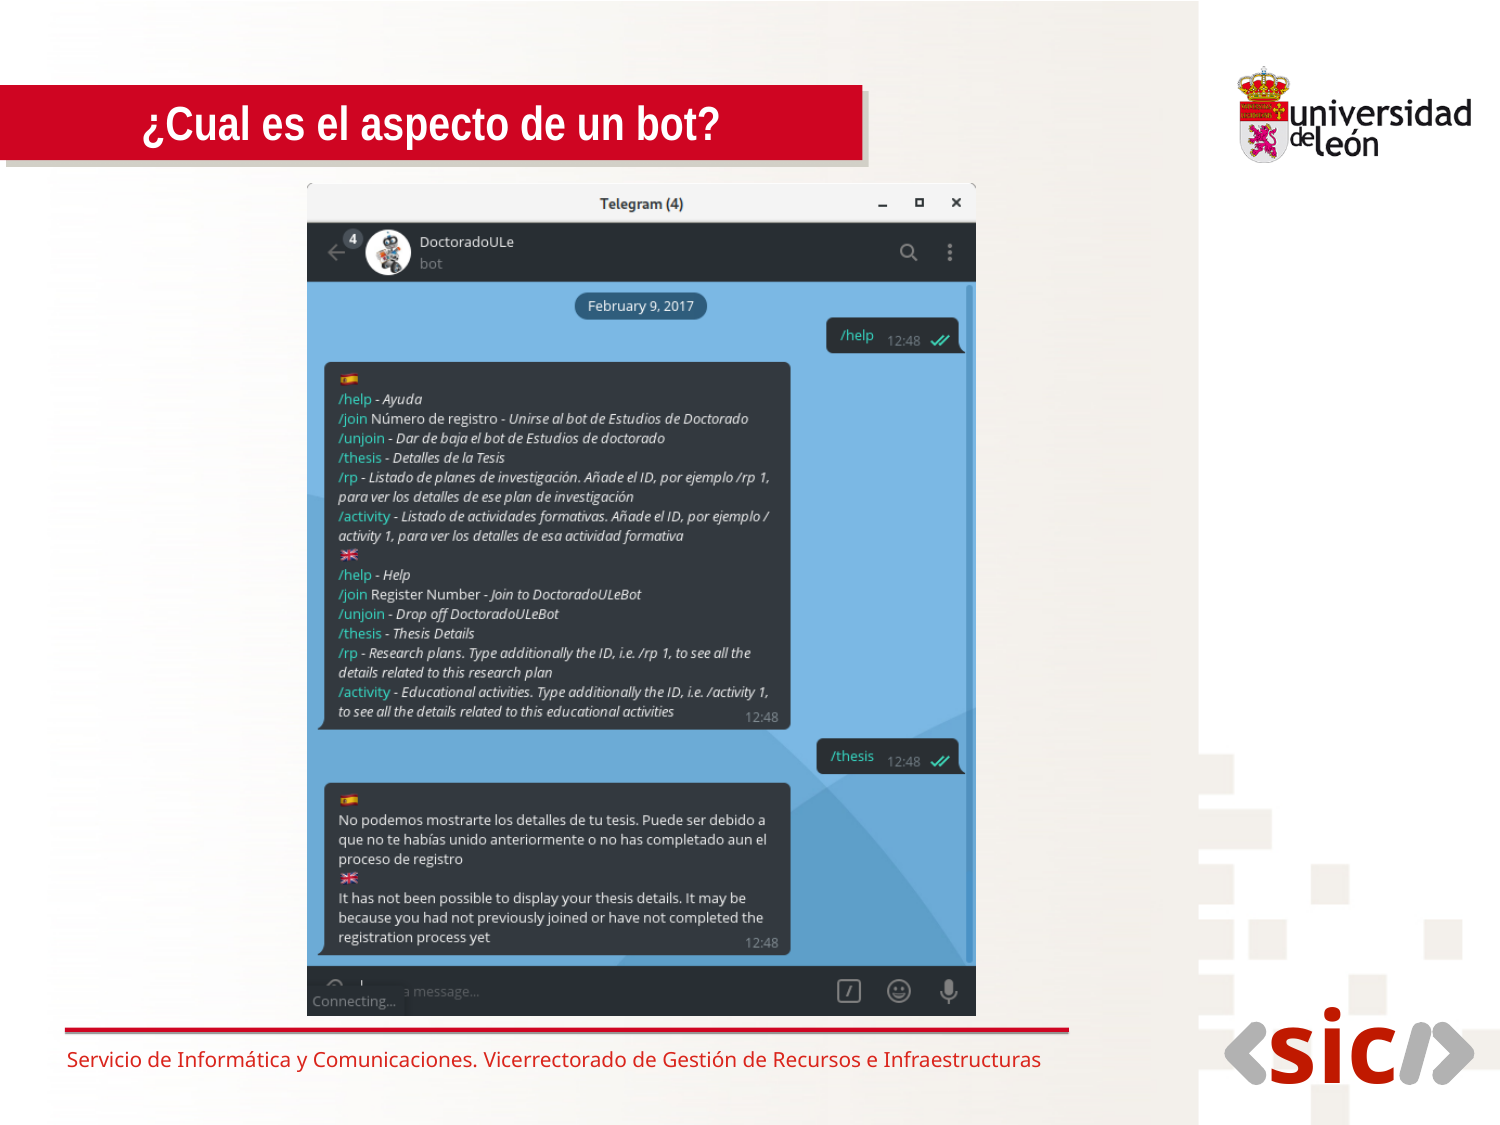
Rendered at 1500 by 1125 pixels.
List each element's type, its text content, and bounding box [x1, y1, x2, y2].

text_box <sic/> [1175, 975, 1500, 1111]
picture [0, 1, 1500, 1125]
text_box ¿Cual es el aspecto de un bot? [126, 85, 737, 158]
